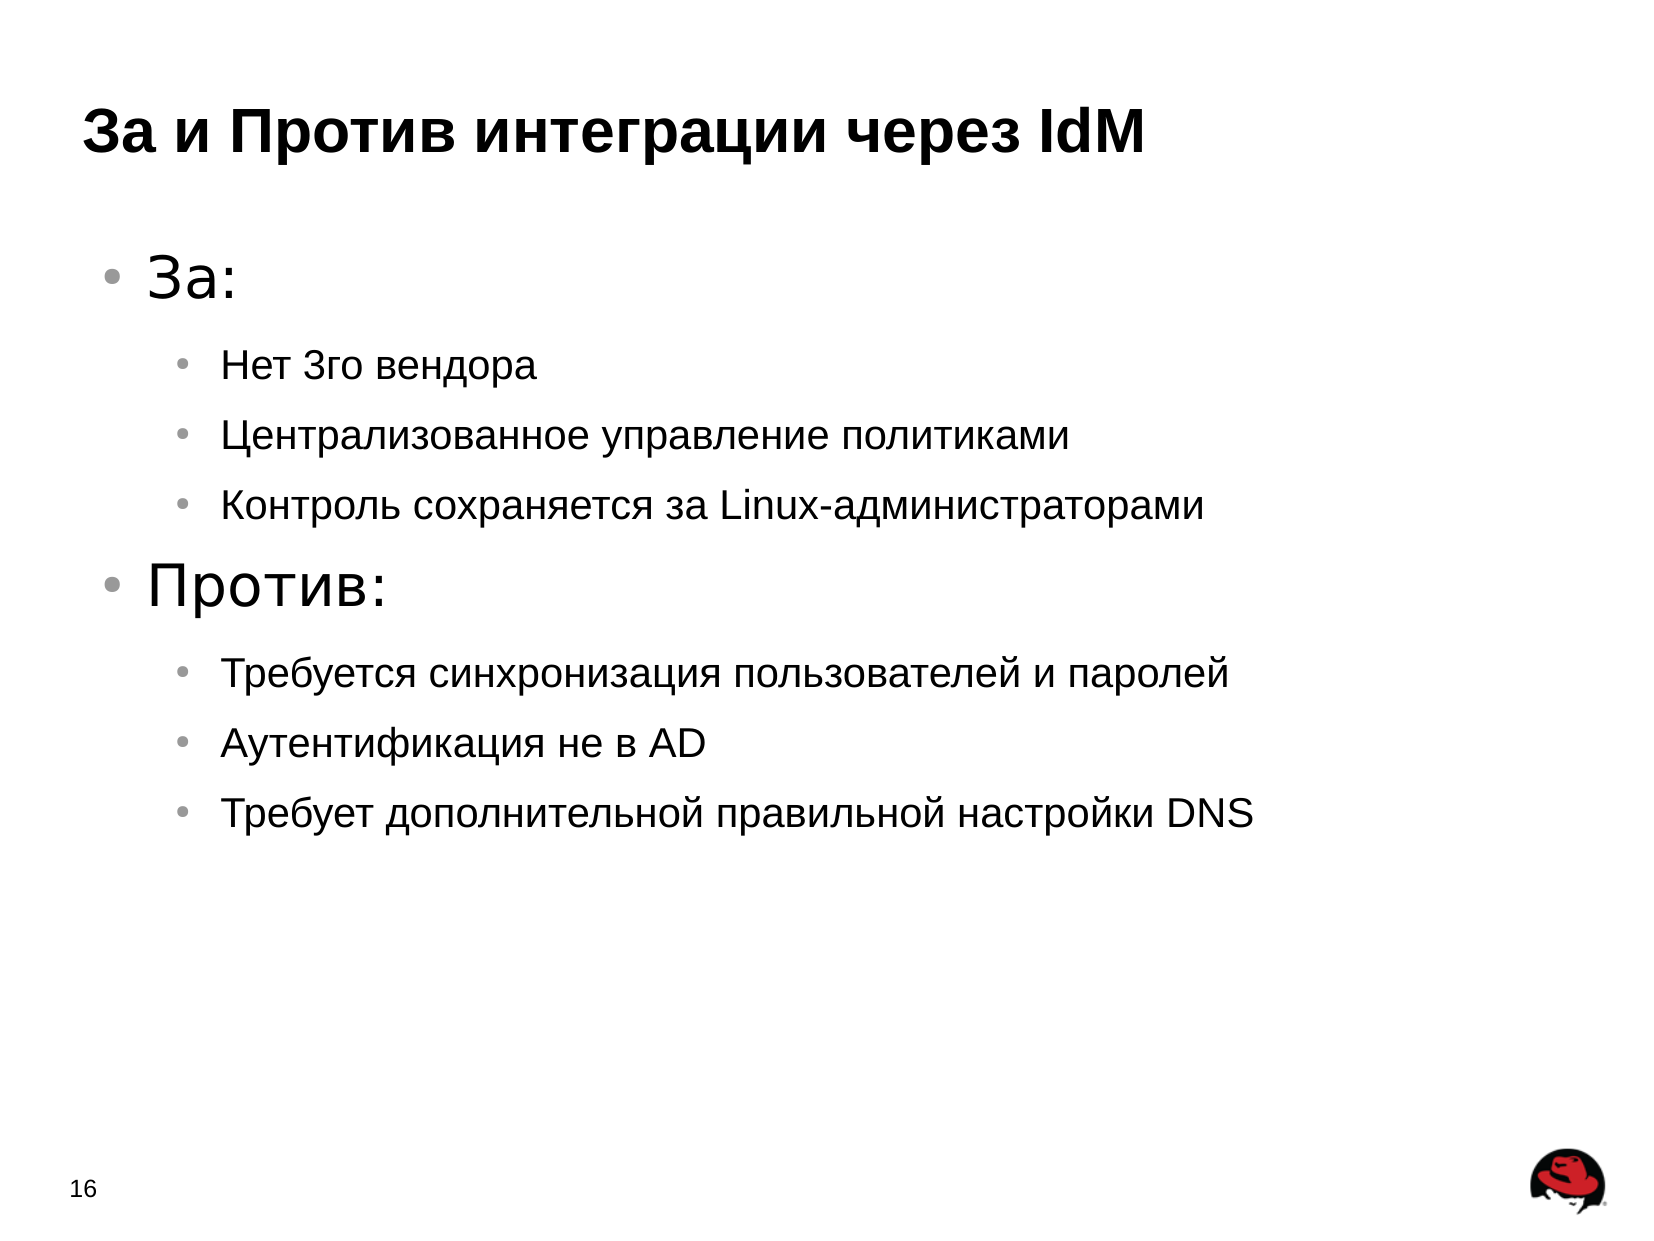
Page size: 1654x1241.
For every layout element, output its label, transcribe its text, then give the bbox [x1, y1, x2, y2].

list За: Нет 3го вендора Централизованное управление политиками Контроль сохраняется за Linux-администраторами Против: Требуется синхронизация пользователей и паролей Аутентификация не в AD Требует дополнительной правильной настройки DNS [86, 244, 1576, 1039]
title За и Против интеграции через IdM [82, 37, 1571, 226]
picture [1529, 1146, 1613, 1224]
